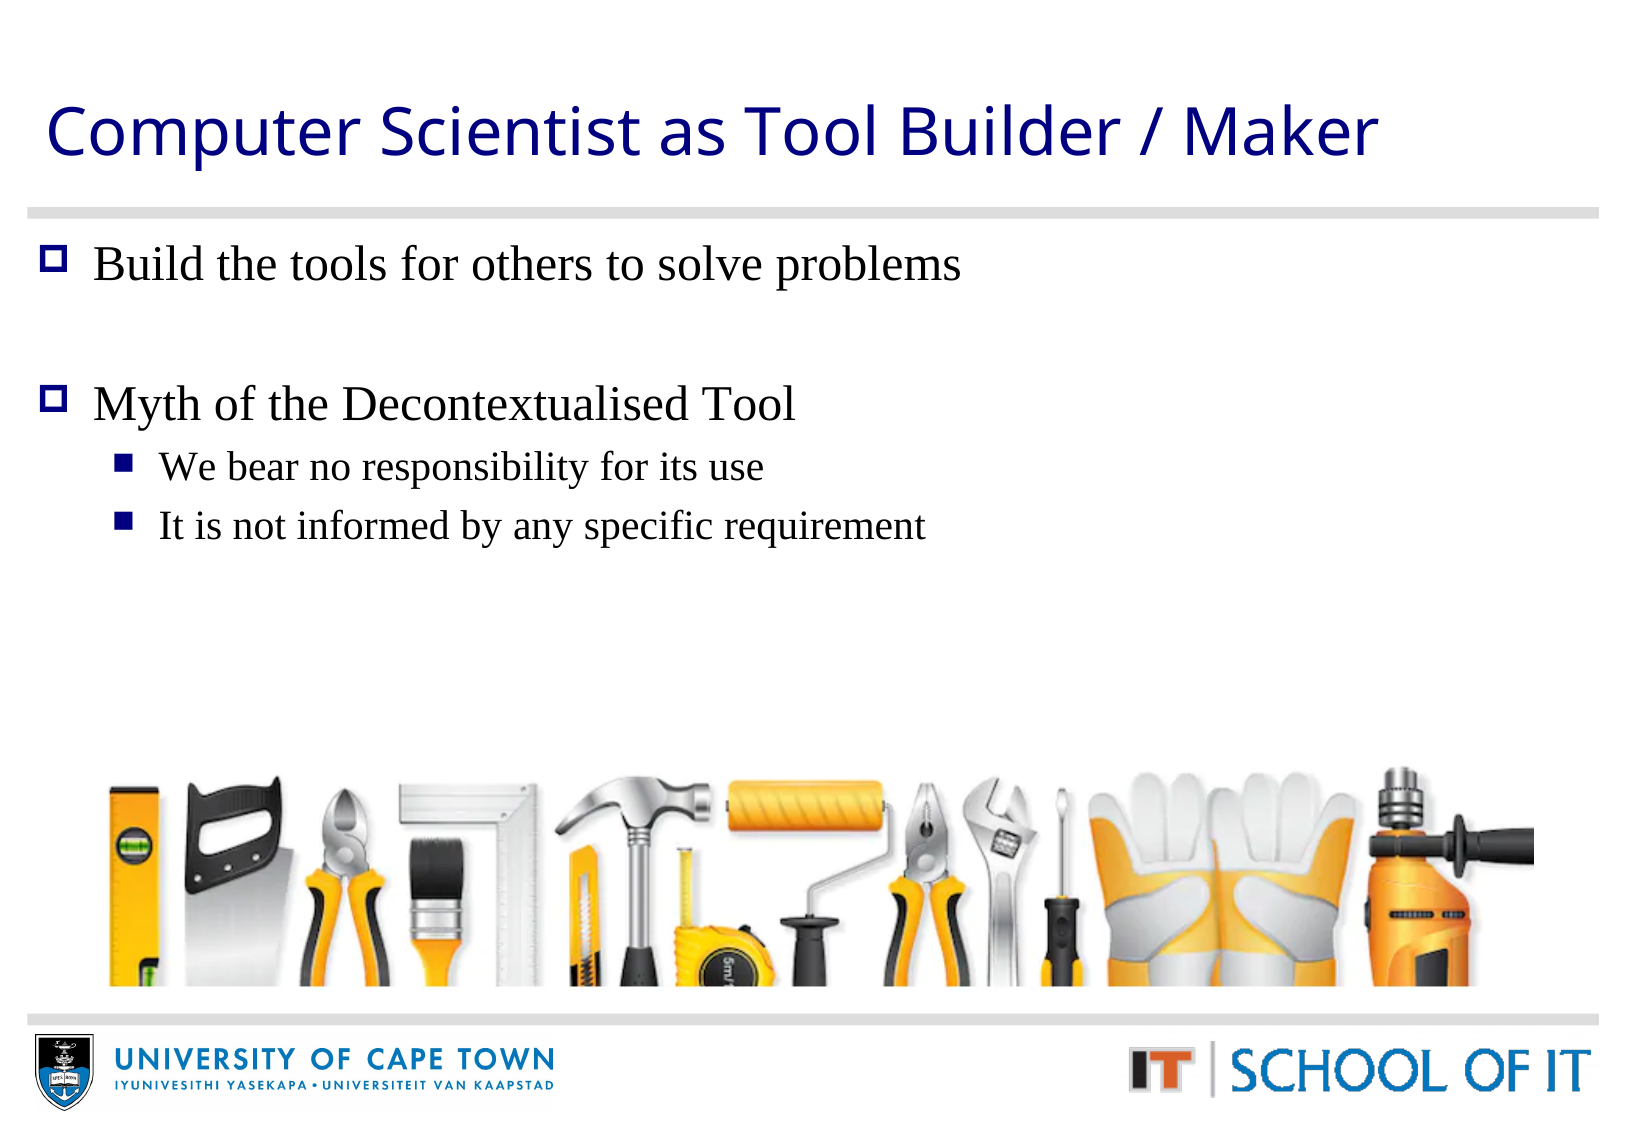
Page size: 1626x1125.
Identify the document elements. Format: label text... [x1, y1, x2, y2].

picture [1118, 1030, 1606, 1109]
picture [35, 1034, 553, 1111]
title Computer Scientist as Tool Builder / Maker [45, 66, 1583, 194]
picture [82, 760, 1534, 992]
list Build the tools for others to solve problems Myth of the Decontextualised Tool We bear no responsibility for its use It is not informed by any specific requirement [36, 236, 1579, 998]
